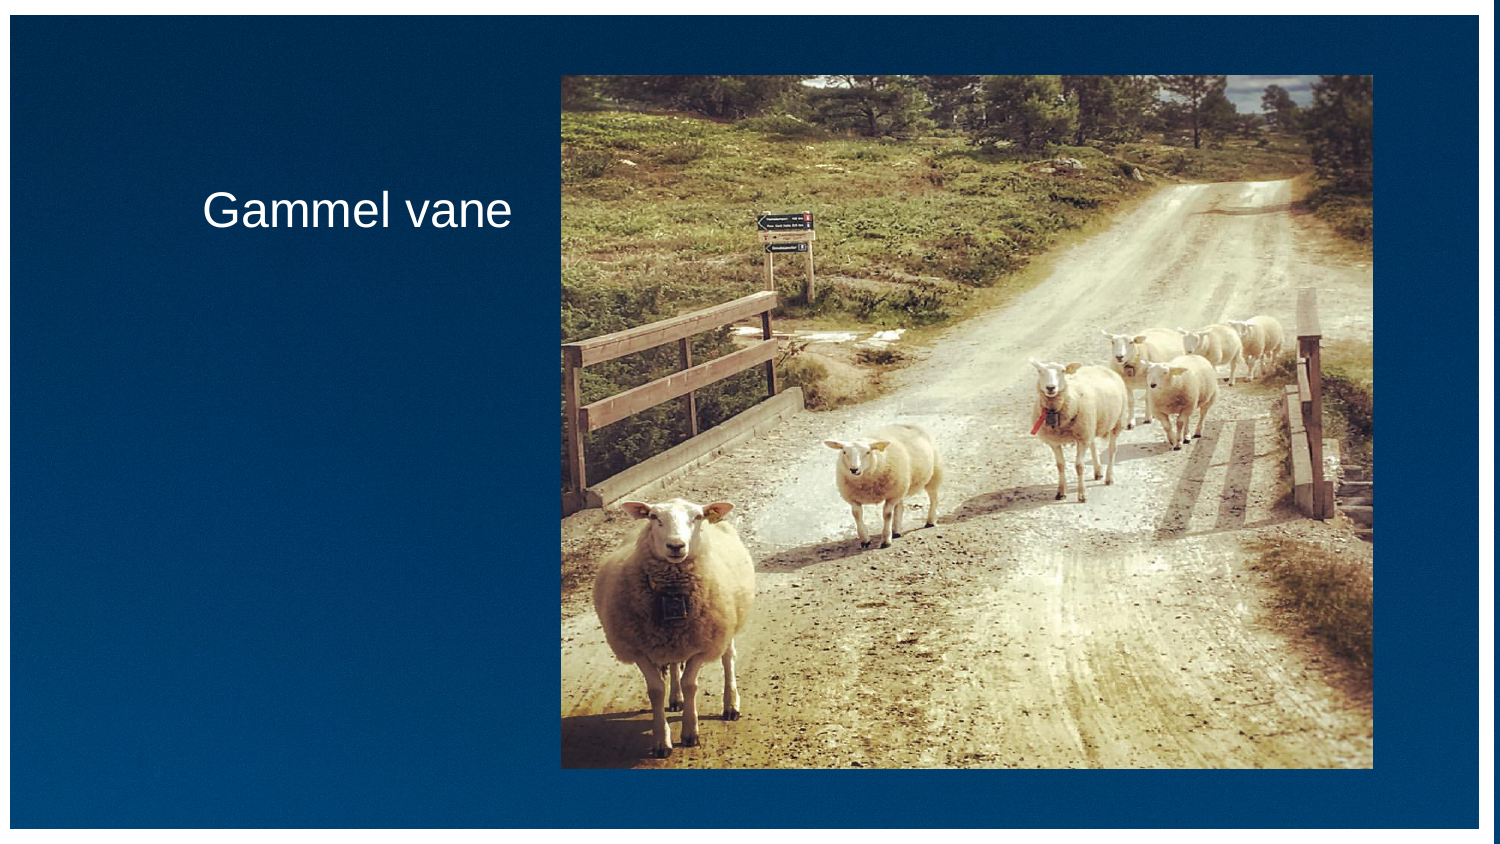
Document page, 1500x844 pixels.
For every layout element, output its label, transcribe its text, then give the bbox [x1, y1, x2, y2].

title Gammel vane [187, 146, 561, 245]
picture [0, 0, 1500, 844]
